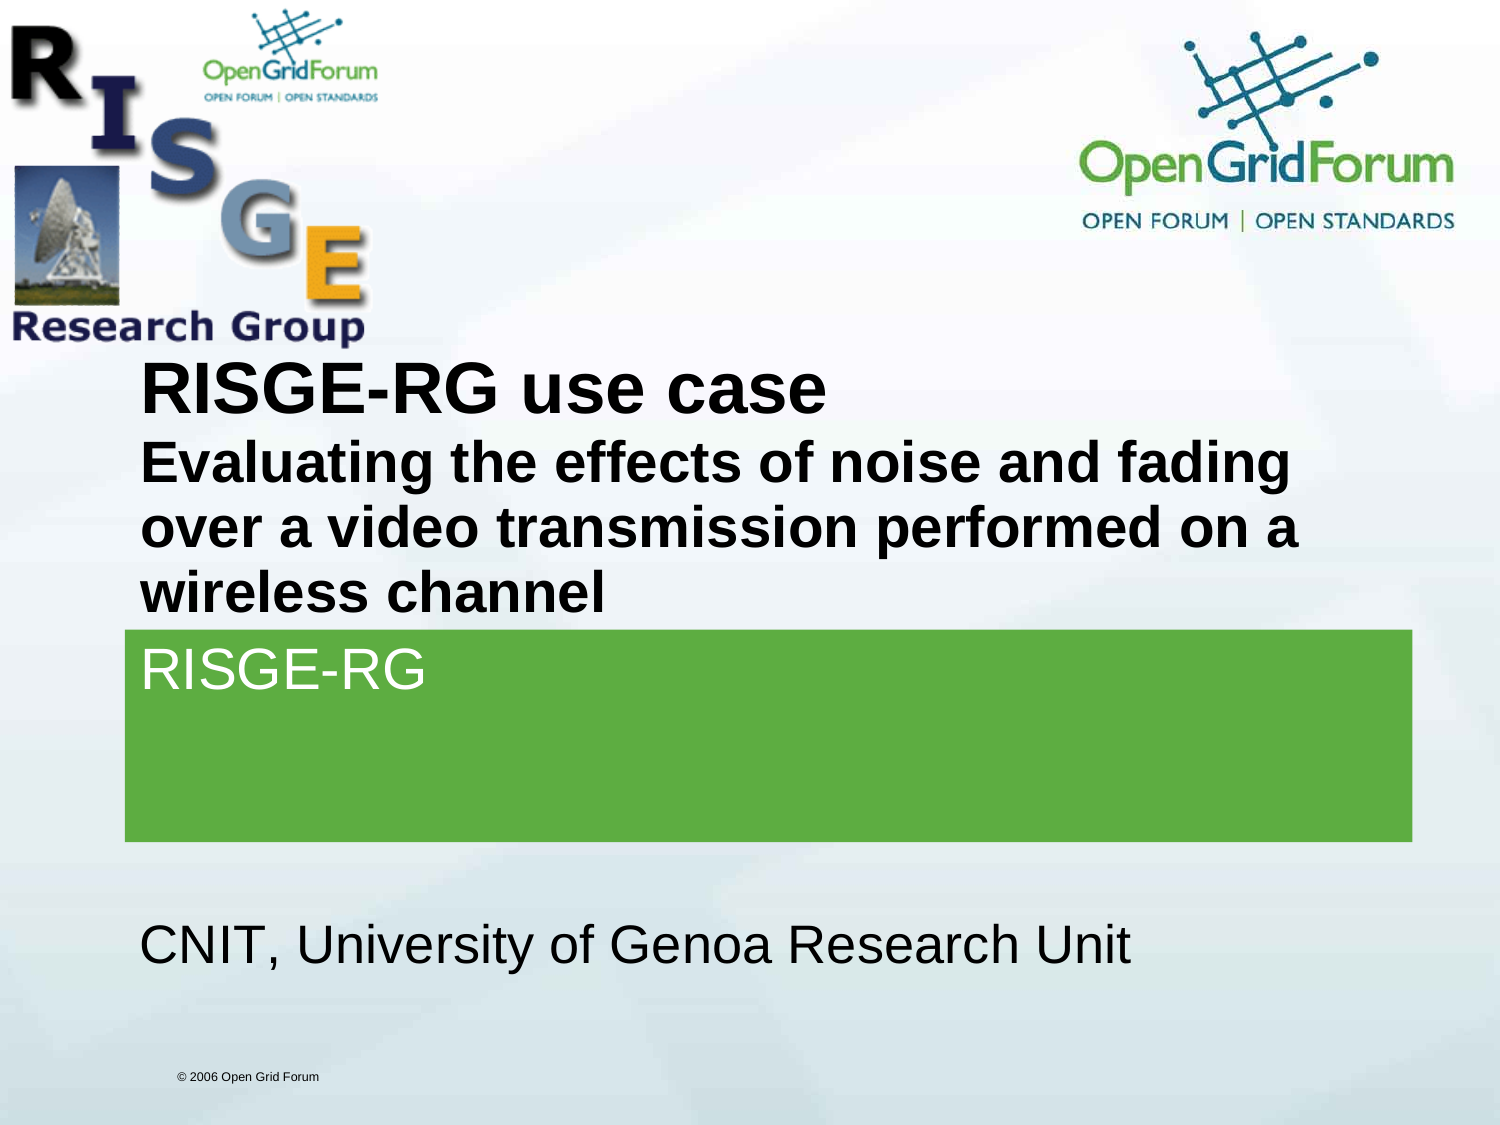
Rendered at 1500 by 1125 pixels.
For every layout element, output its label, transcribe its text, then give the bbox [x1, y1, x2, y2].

title RISGE-RG use case Evaluating the effects of noise and fading over a video transmission performed on a wireless channel [124, 311, 1413, 629]
picture [0, 0, 1500, 1125]
text_box CNIT, University of Genoa Research Unit [124, 837, 1363, 1039]
text_box RISGE-RG [124, 629, 1413, 843]
